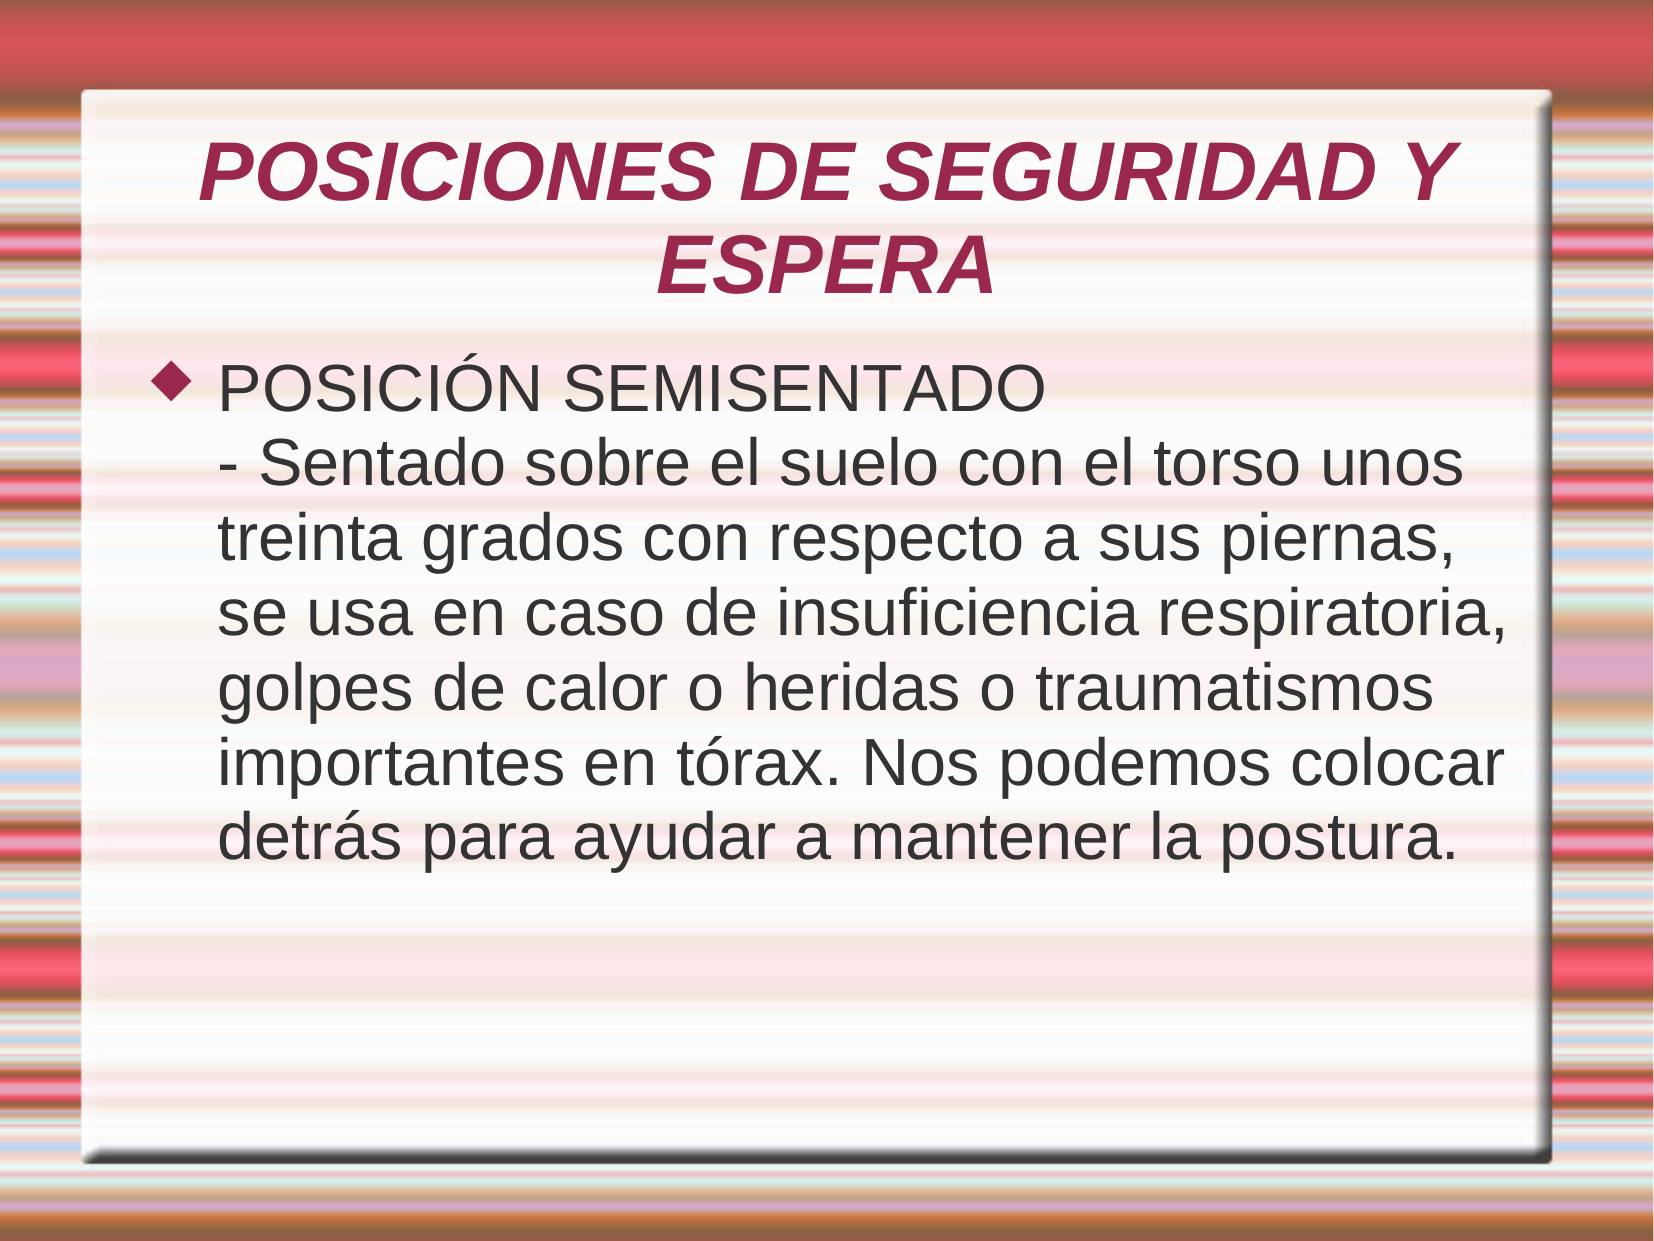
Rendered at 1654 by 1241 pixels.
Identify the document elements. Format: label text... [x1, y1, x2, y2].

title POSICIONES DE SEGURIDAD Y ESPERA [121, 114, 1534, 322]
list POSICIÓN SEMISENTADO - Sentado sobre el suelo con el torso unos treinta grados con respecto a sus piernas, se usa en caso de insuficiencia respiratoria, golpes de calor o heridas o traumatismos importantes en tórax. Nos podemos colocar detrás para ayudar a mantener la postura. [134, 350, 1516, 1132]
picture [0, 0, 1654, 1241]
